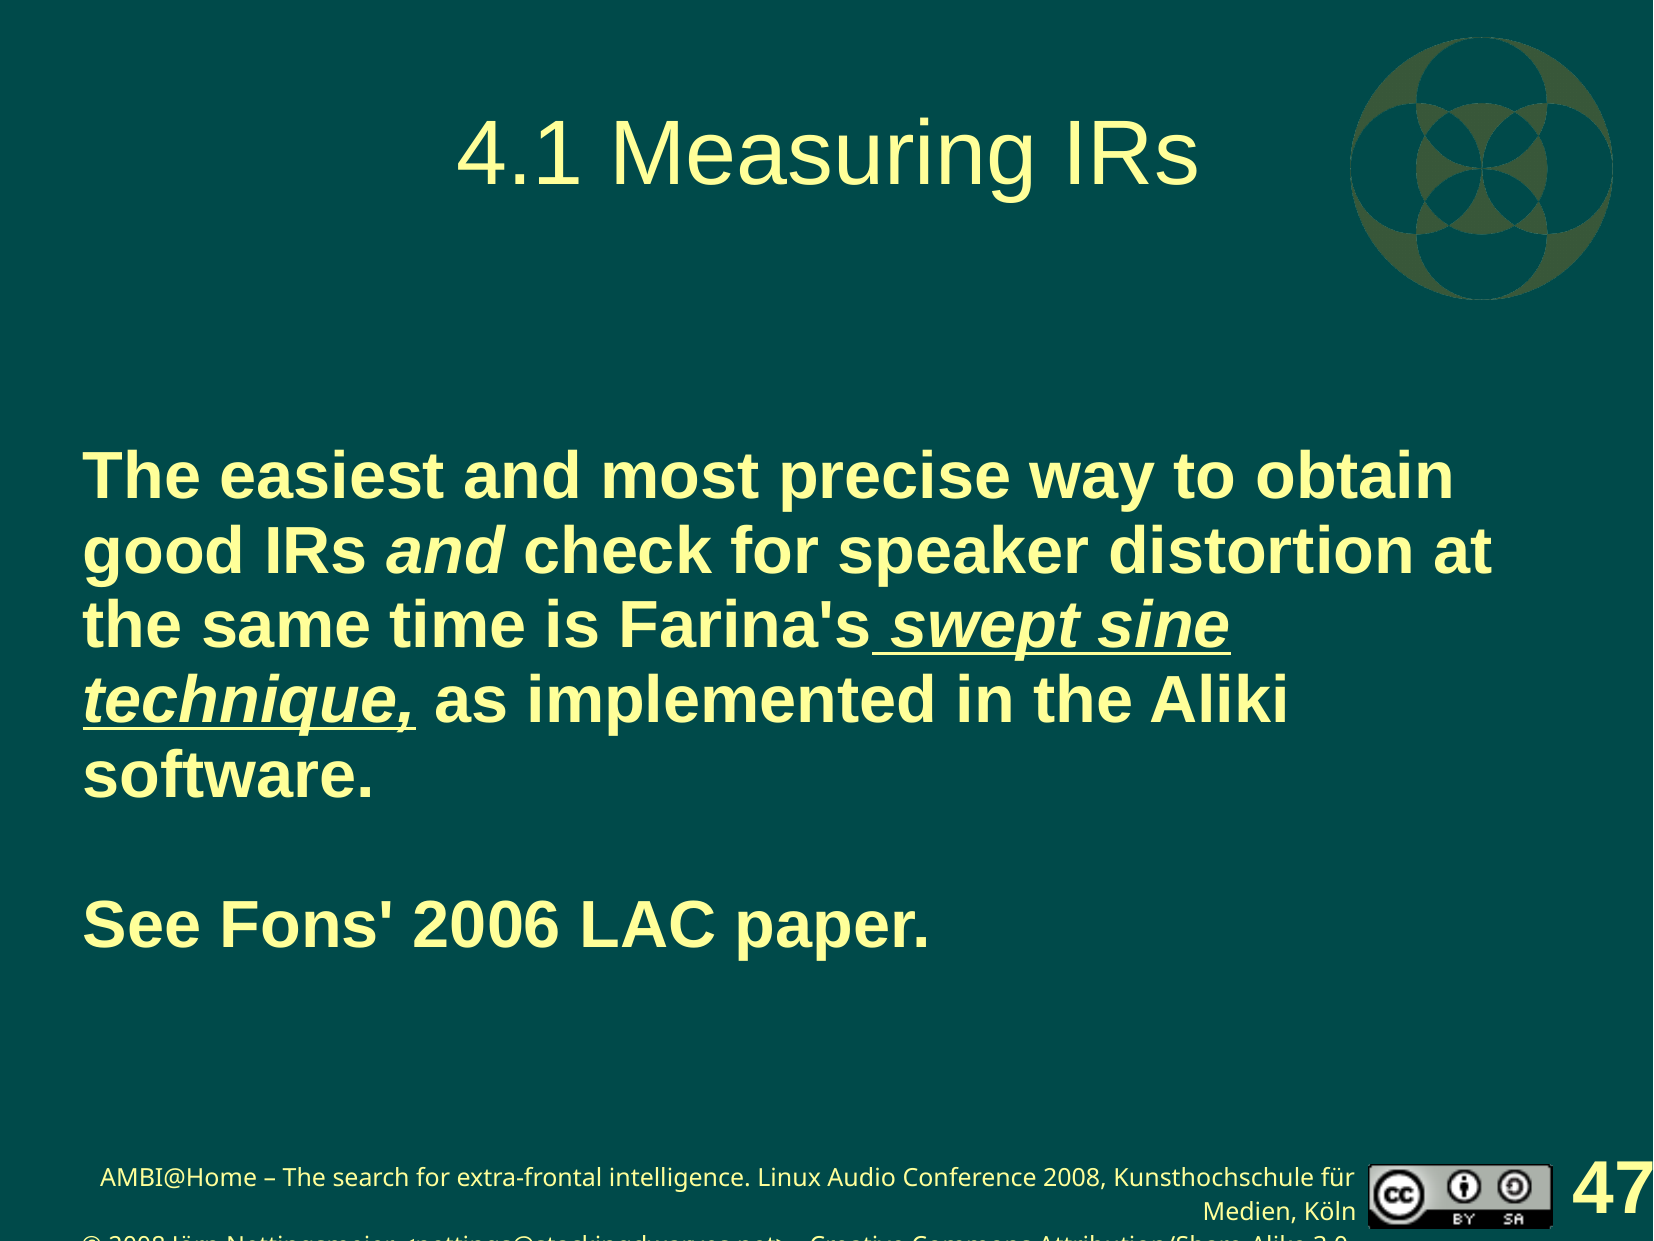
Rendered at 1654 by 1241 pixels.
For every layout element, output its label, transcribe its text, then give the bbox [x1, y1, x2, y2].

title 4.1 Measuring IRs [82, 56, 1576, 250]
picture [1368, 1164, 1553, 1229]
subtitle The easiest and most precise way to obtain good IRs and check for speaker distortion at the same time is Farina's swept sine technique, as implemented in the Aliki software. See Fons' 2006 LAC paper. [82, 297, 1571, 1102]
picture [1350, 37, 1613, 300]
